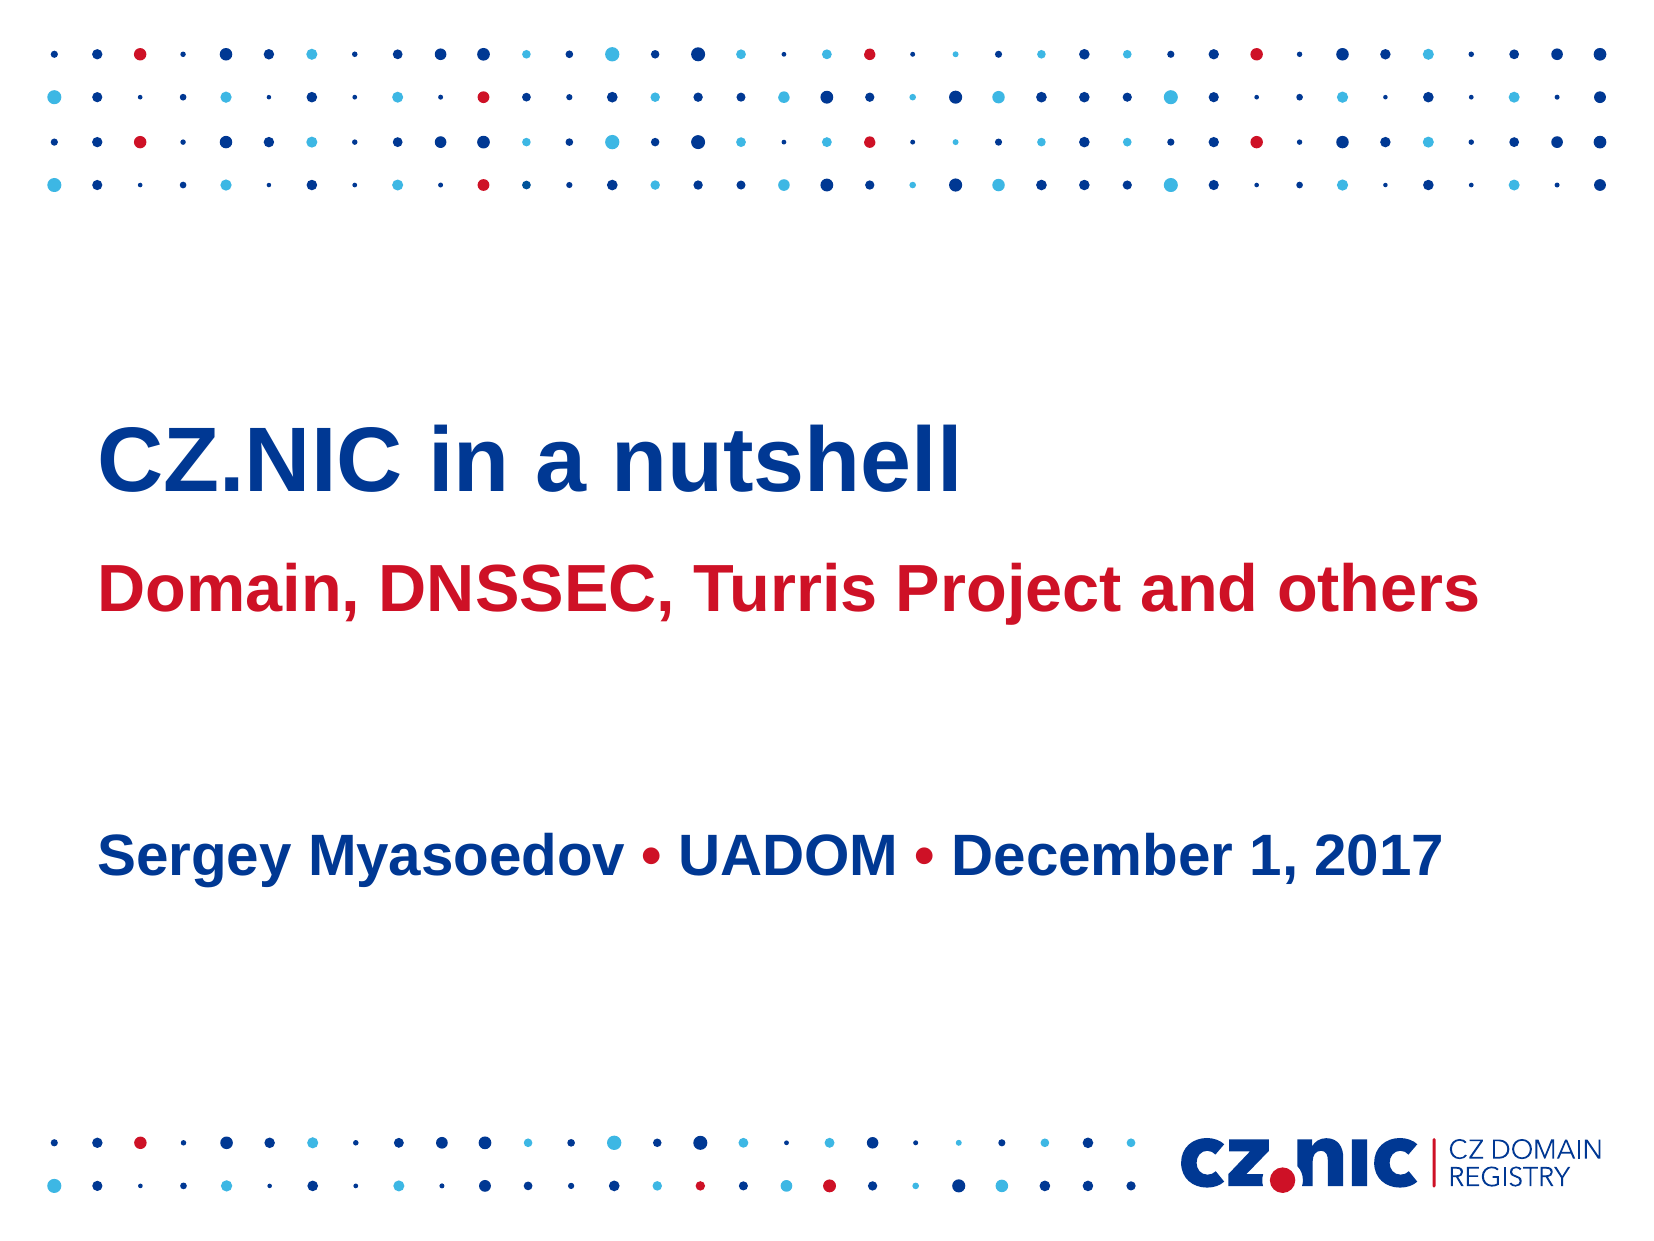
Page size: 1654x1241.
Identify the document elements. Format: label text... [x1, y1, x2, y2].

picture [47, 47, 1607, 192]
text_box Sergey Myasoedov • UADOM • December 1, 2017 [82, 814, 1607, 895]
text_box Domain, DNSSEC, Turris Project and others [82, 543, 1512, 633]
text_box CZ.NIC in a nutshell [82, 401, 1571, 519]
